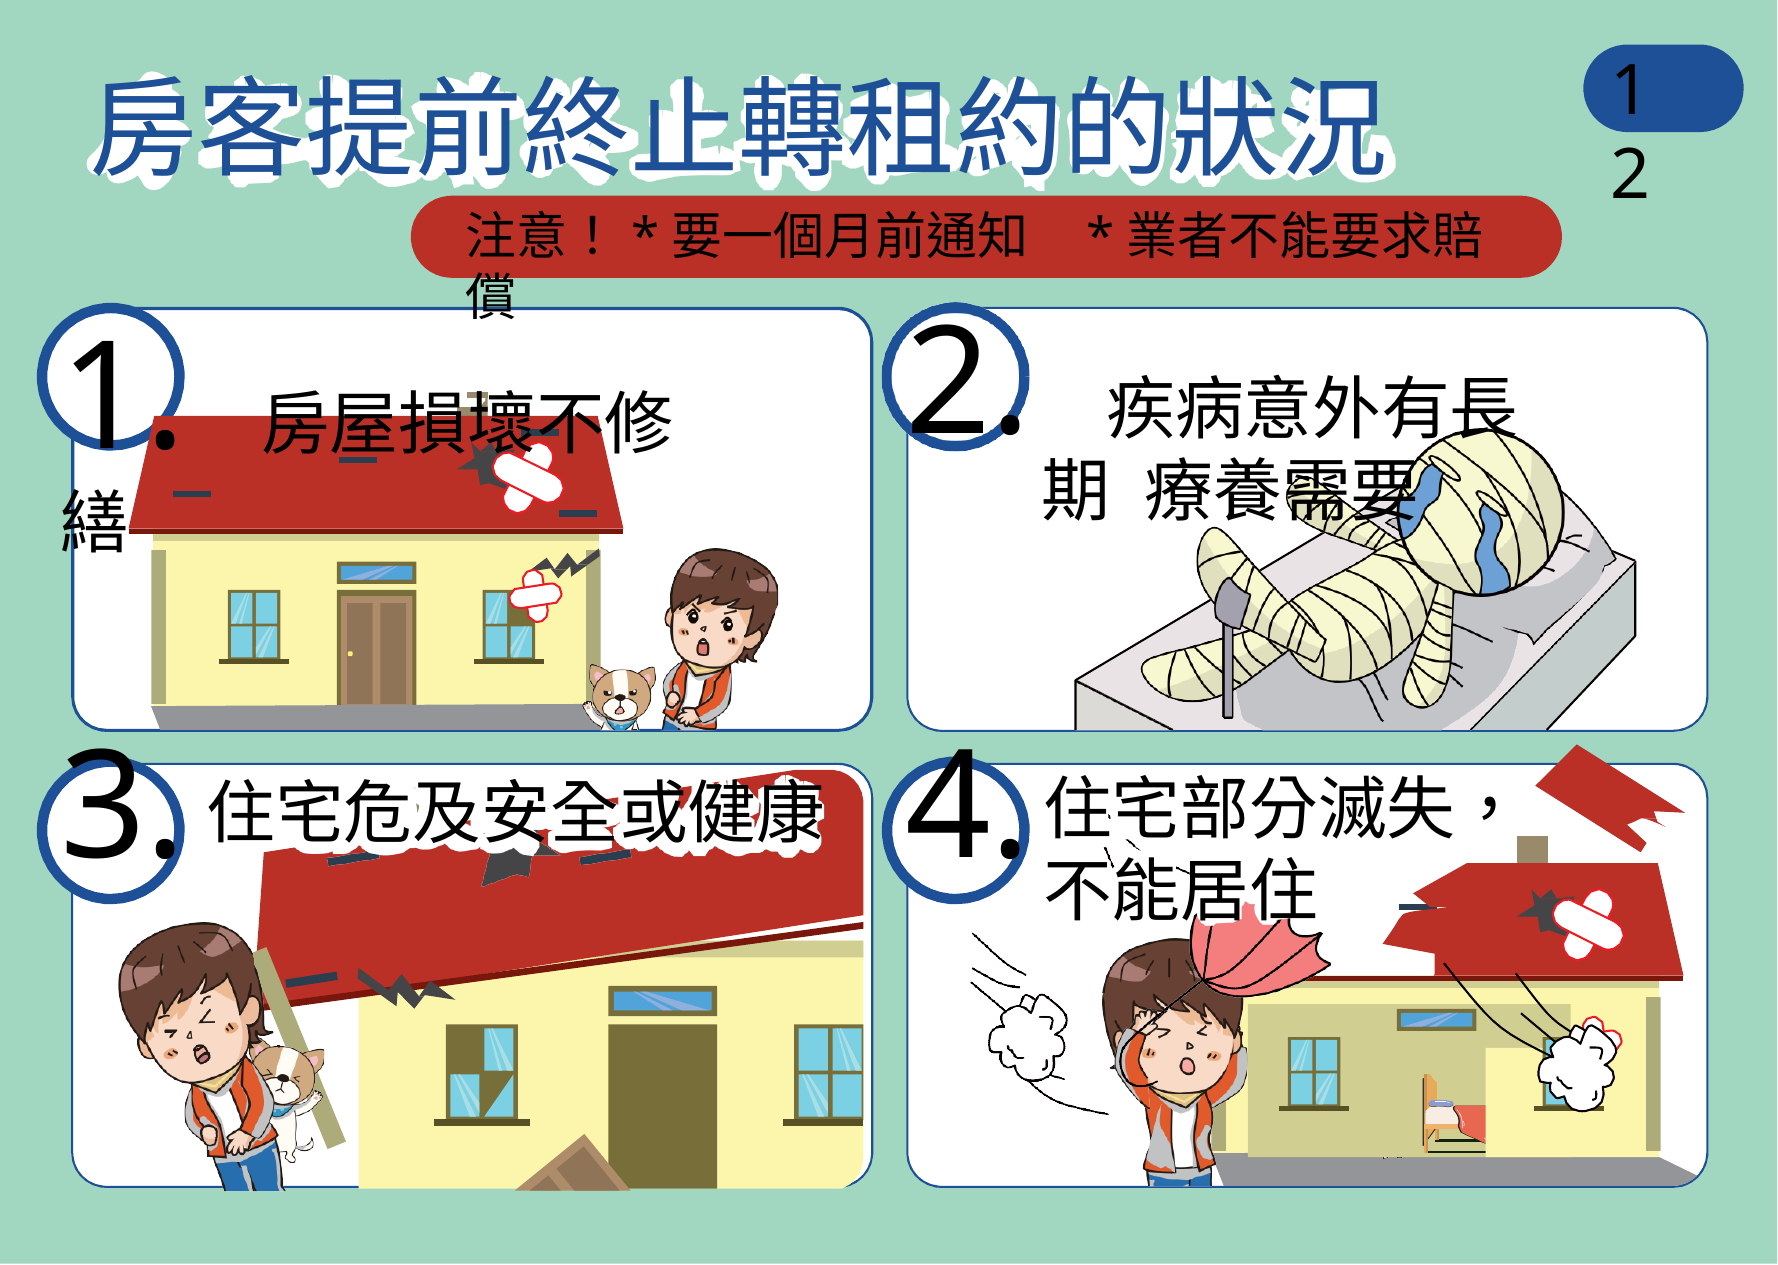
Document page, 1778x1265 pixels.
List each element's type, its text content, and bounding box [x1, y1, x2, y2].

text_box 住宅部分滅失， 不能居住 [1028, 757, 1540, 1020]
text_box 住宅危及安全或健康 [191, 761, 841, 860]
text_box 3. [58, 707, 824, 888]
text_box 12 [1608, 44, 1689, 213]
text_box 2. 疾病意外有長期 療養需要 [903, 316, 1528, 530]
text_box 4. [903, 707, 1076, 888]
text_box 1. 房屋損壞不修繕 [58, 298, 686, 562]
text_box [0, 0, 1778, 1264]
text_box 注意！*要一個月前通知 *業者不能要求賠償 [463, 203, 1524, 327]
title 房客提前終止轉租約的狀況 [89, 41, 1539, 271]
text_box 4. [921, 764, 960, 821]
